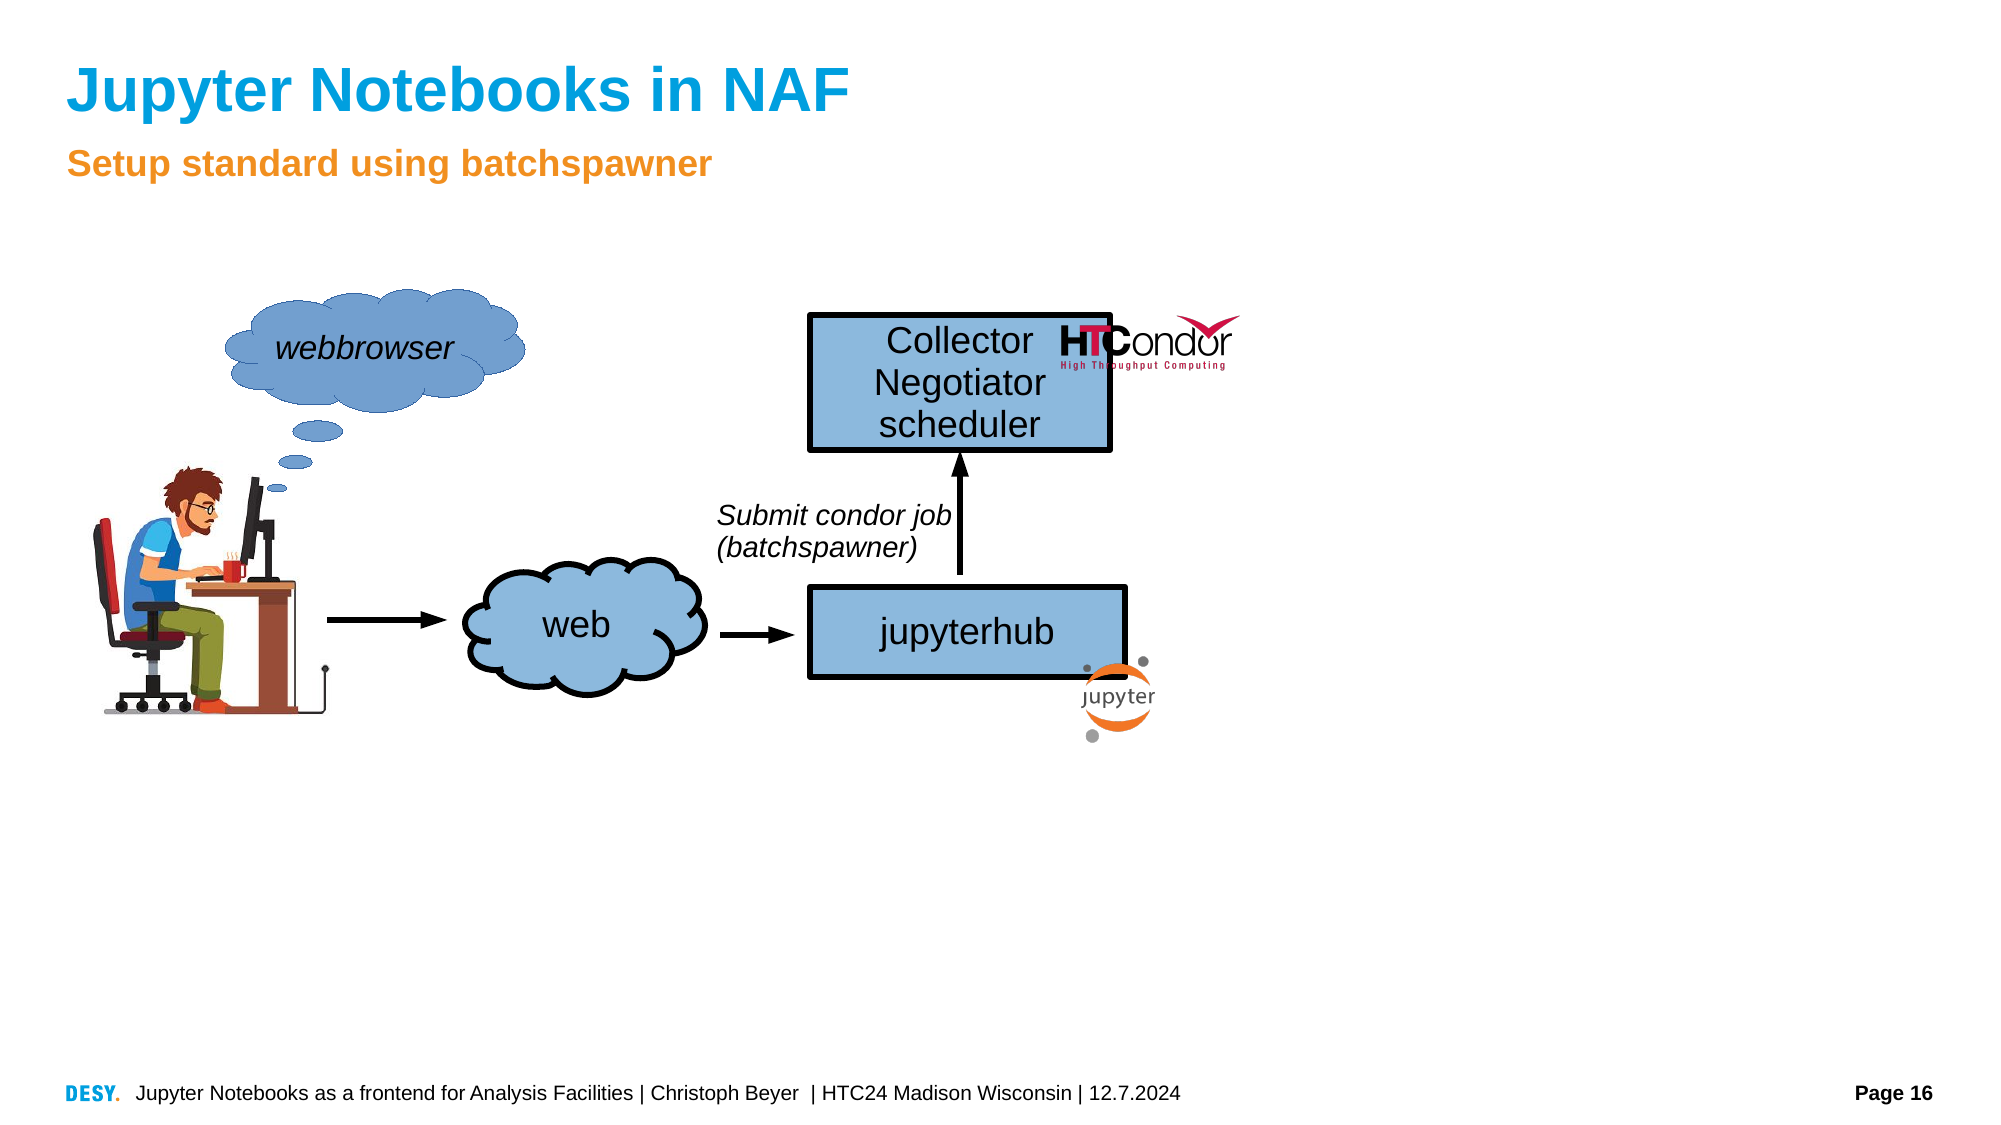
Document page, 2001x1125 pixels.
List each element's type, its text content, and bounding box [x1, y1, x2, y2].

list Setup standard using batchspawner [66, 134, 1933, 197]
title Jupyter Notebooks in NAF [66, 57, 1933, 132]
text_box webbrowser [225, 289, 526, 413]
picture [1059, 315, 1242, 371]
text_box webbrowser [278, 455, 313, 469]
text_box web [465, 559, 706, 696]
text_box Jupyter Notebooks as a frontend for Analysis Facilities | Christoph Beyer | HTC24 Madison Wisconsin | 12.7.2024 [129, 1079, 1762, 1110]
text_box Collector Negotiator scheduler [810, 314, 1111, 451]
picture [1080, 655, 1156, 743]
text_box Submit condor job (batchspawner) [701, 491, 1040, 572]
picture [43, 422, 376, 754]
text_box jupyterhub [810, 586, 1126, 677]
text_box webbrowser [292, 420, 343, 442]
